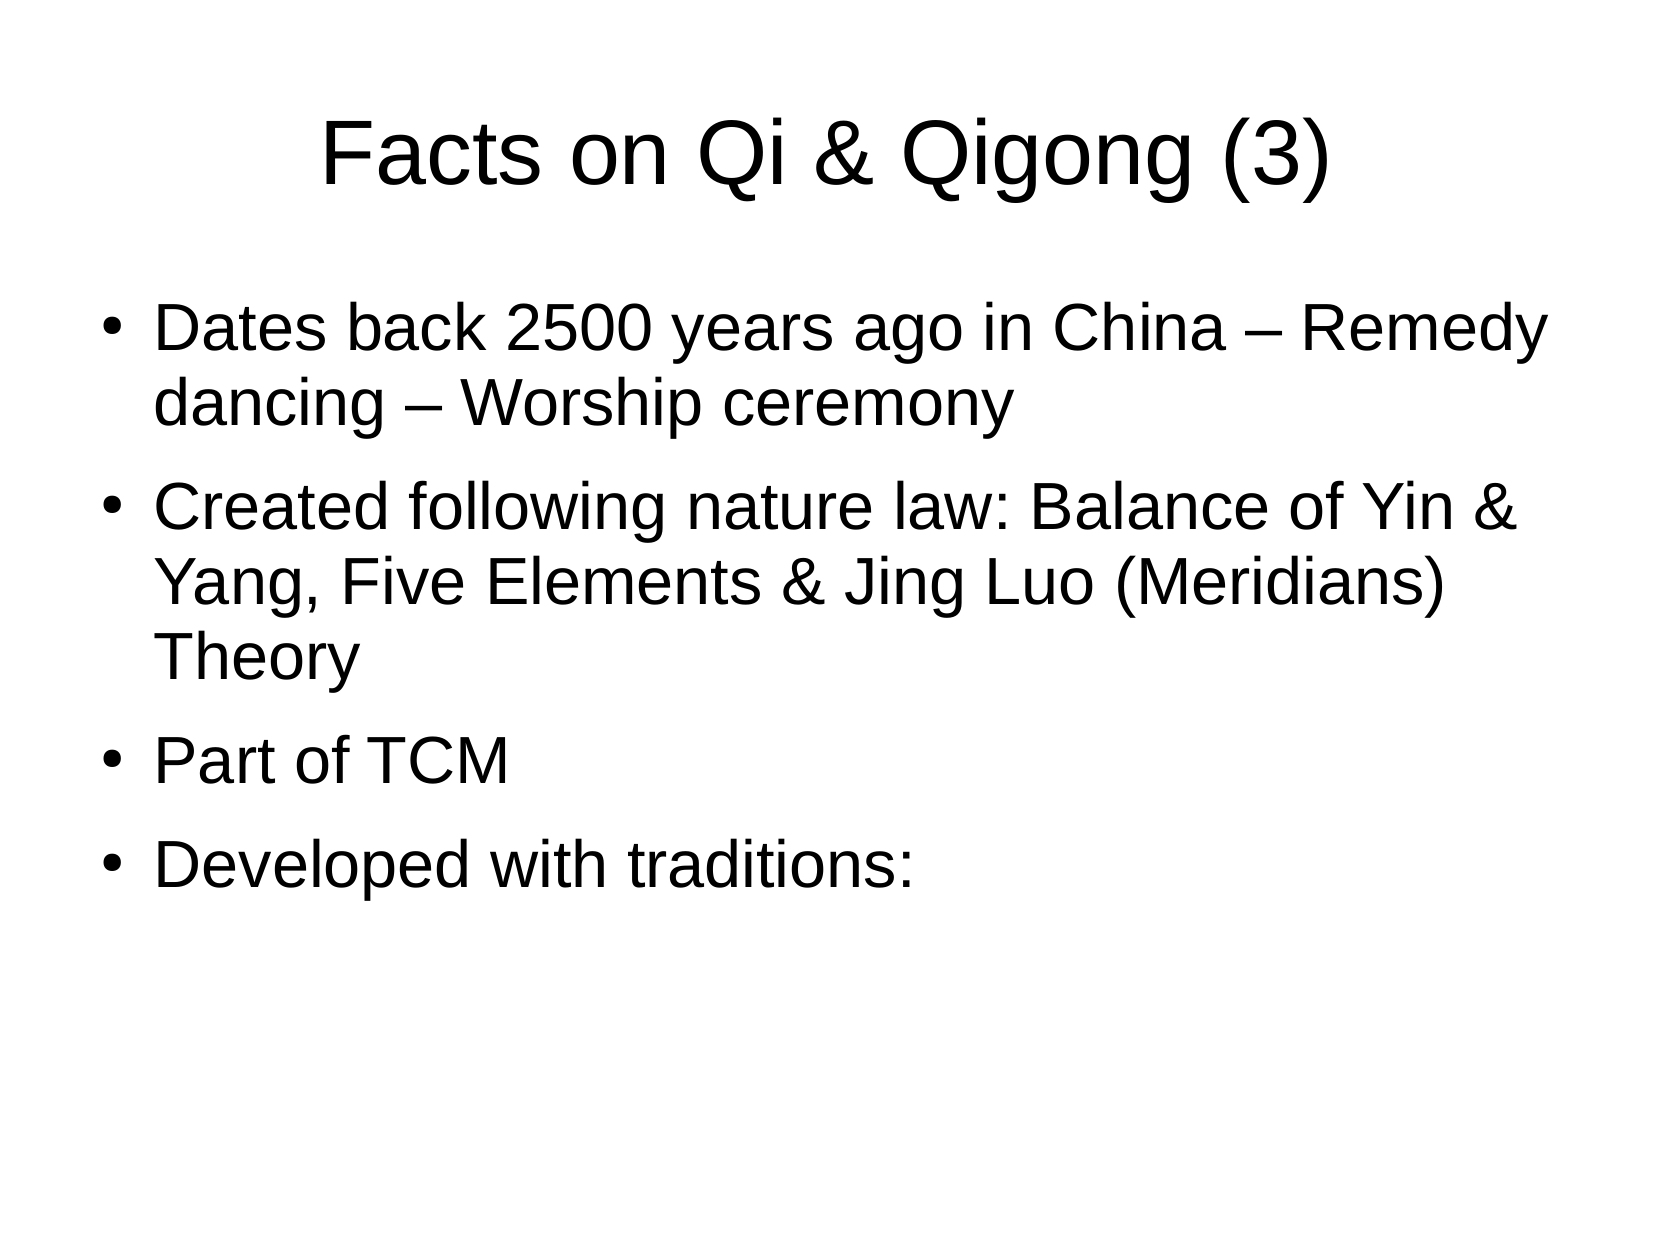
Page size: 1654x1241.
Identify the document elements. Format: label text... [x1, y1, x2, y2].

title Facts on Qi & Qigong (3) [82, 49, 1571, 257]
list Dates back 2500 years ago in China – Remedy dancing – Worship ceremony Created following nature law: Balance of Yin & Yang, Five Elements & Jing Luo (Meridians) Theory Part of TCM Developed with traditions: [82, 290, 1571, 1010]
